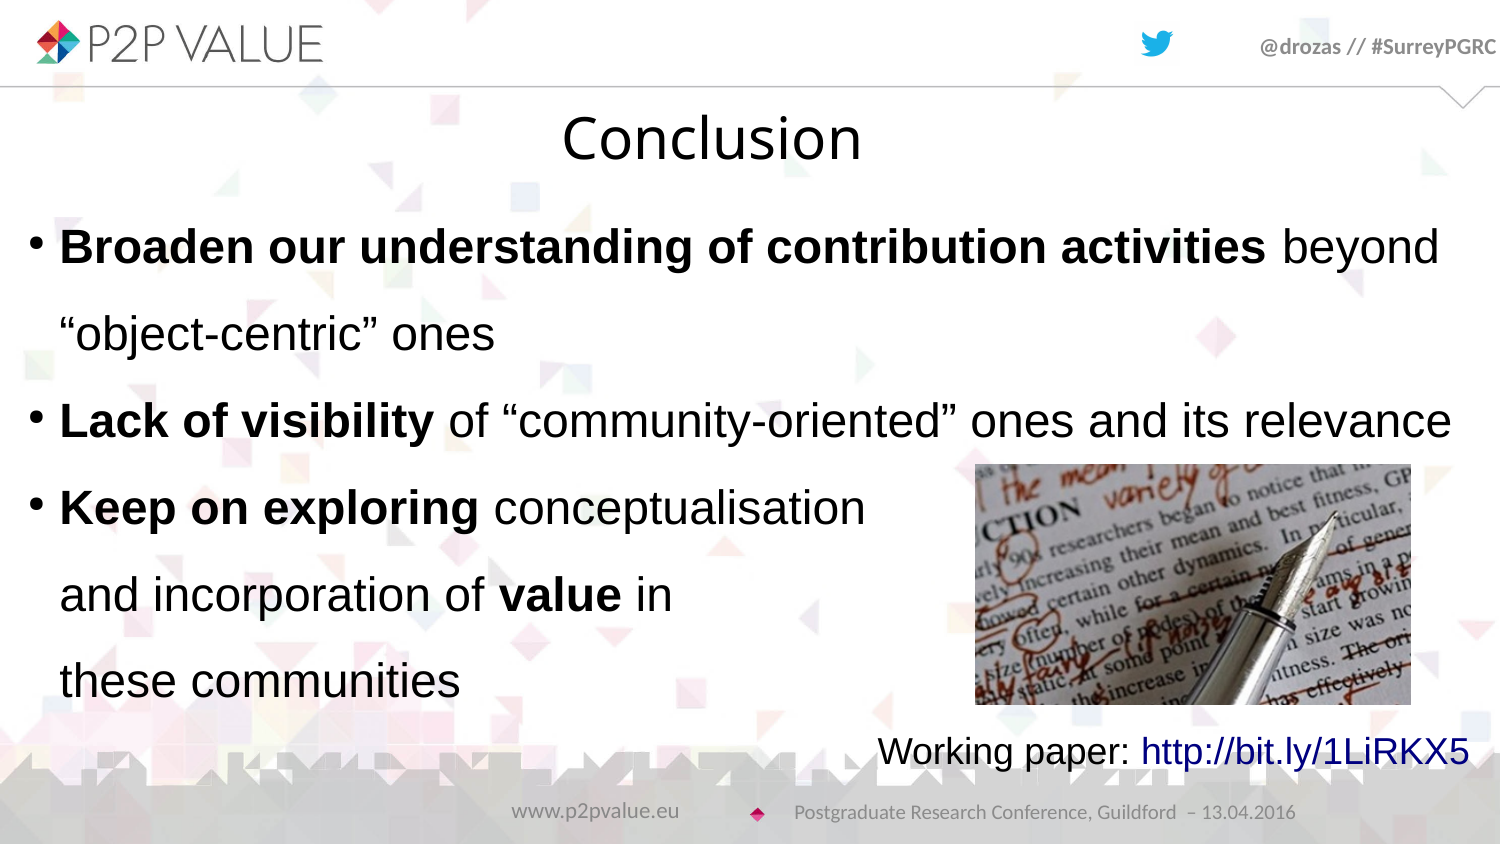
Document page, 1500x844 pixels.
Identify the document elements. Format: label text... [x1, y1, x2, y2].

title Conclusion [60, 92, 1366, 180]
picture [0, 0, 1500, 844]
text_box Working paper: http://bit.ly/1LiRKX5 [862, 723, 1484, 781]
text_box www.p2pvalue.eu [505, 789, 724, 829]
text_box Postgraduate Research Conference, Guildford – 13.04.2016 [780, 788, 1474, 834]
text_box @drozas // #SurreyPGRC [1155, 15, 1500, 76]
subtitle Broaden our understanding of contribution activities beyond “object-centric” ones Lack of visibility of “community-oriented” ones and its relevance Keep on exploring conceptualisation and incorporation of value in these communities [14, 180, 1495, 781]
